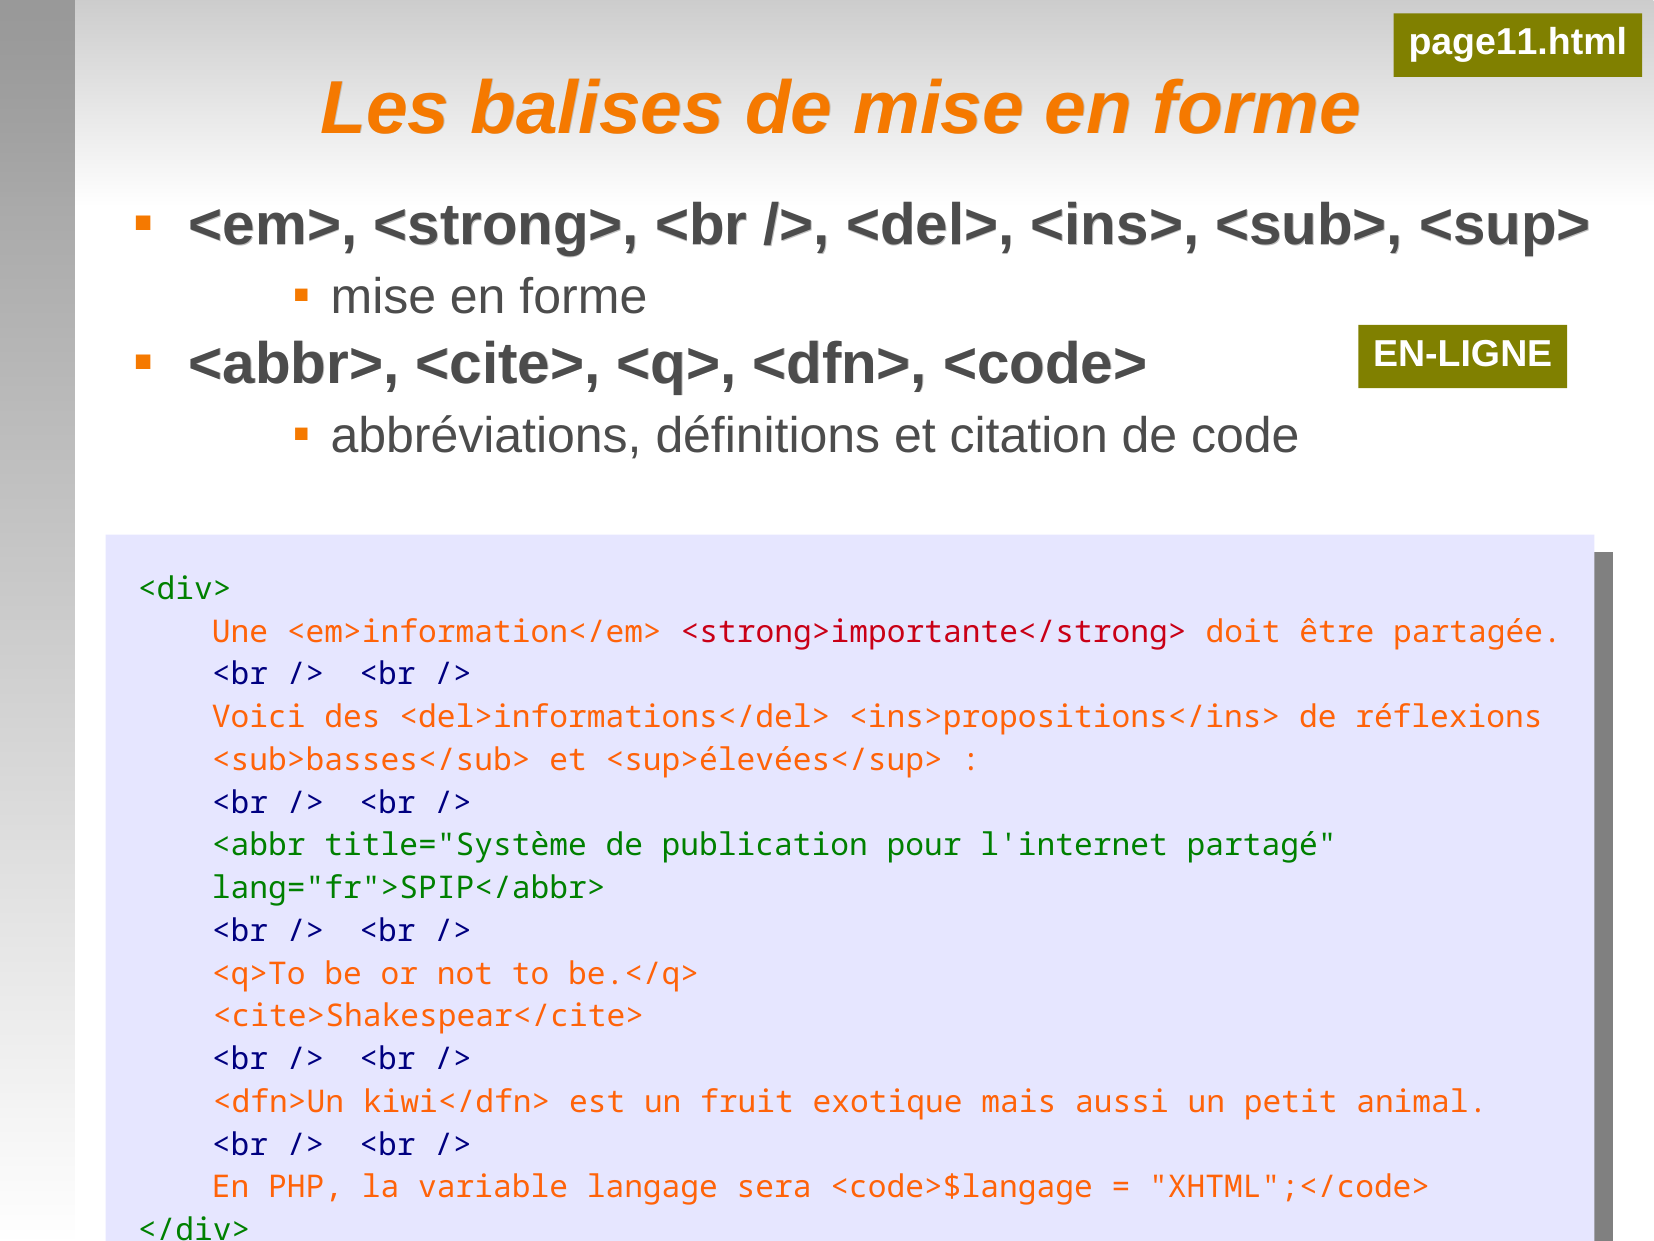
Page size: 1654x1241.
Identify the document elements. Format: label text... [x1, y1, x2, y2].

text_box <div> Une <em>information</em> <strong>importante</strong> doit être partagée. <br /> <br /> Voici des <del>informations</del> <ins>propositions</ins> de réflexions <sub>basses</sub> et <sup>élevées</sup> : <br /> <br /> <abbr title="Système de publication pour l'internet partagé" lang="fr">SPIP</abbr> <br /> <br /> <q>To be or not to be.</q> <cite>Shakespear</cite> <br /> <br /> <dfn>Un kiwi</dfn> est un fruit exotique mais aussi un petit animal. <br /> <br /> En PHP, la variable langage sera <code>$langage = "XHTML";</code> </div> [105, 534, 1595, 1182]
text_box page11.html [1393, 13, 1643, 77]
text_box EN-LIGNE [1358, 324, 1568, 389]
list <em>, <strong>, <br />, <del>, <ins>, <sub>, <sup> mise en forme <abbr>, <cite>, <q>, <dfn>, <code> abbréviations, définitions et citation de code [118, 191, 1625, 1123]
title Les balises de mise en forme [118, 36, 1565, 178]
